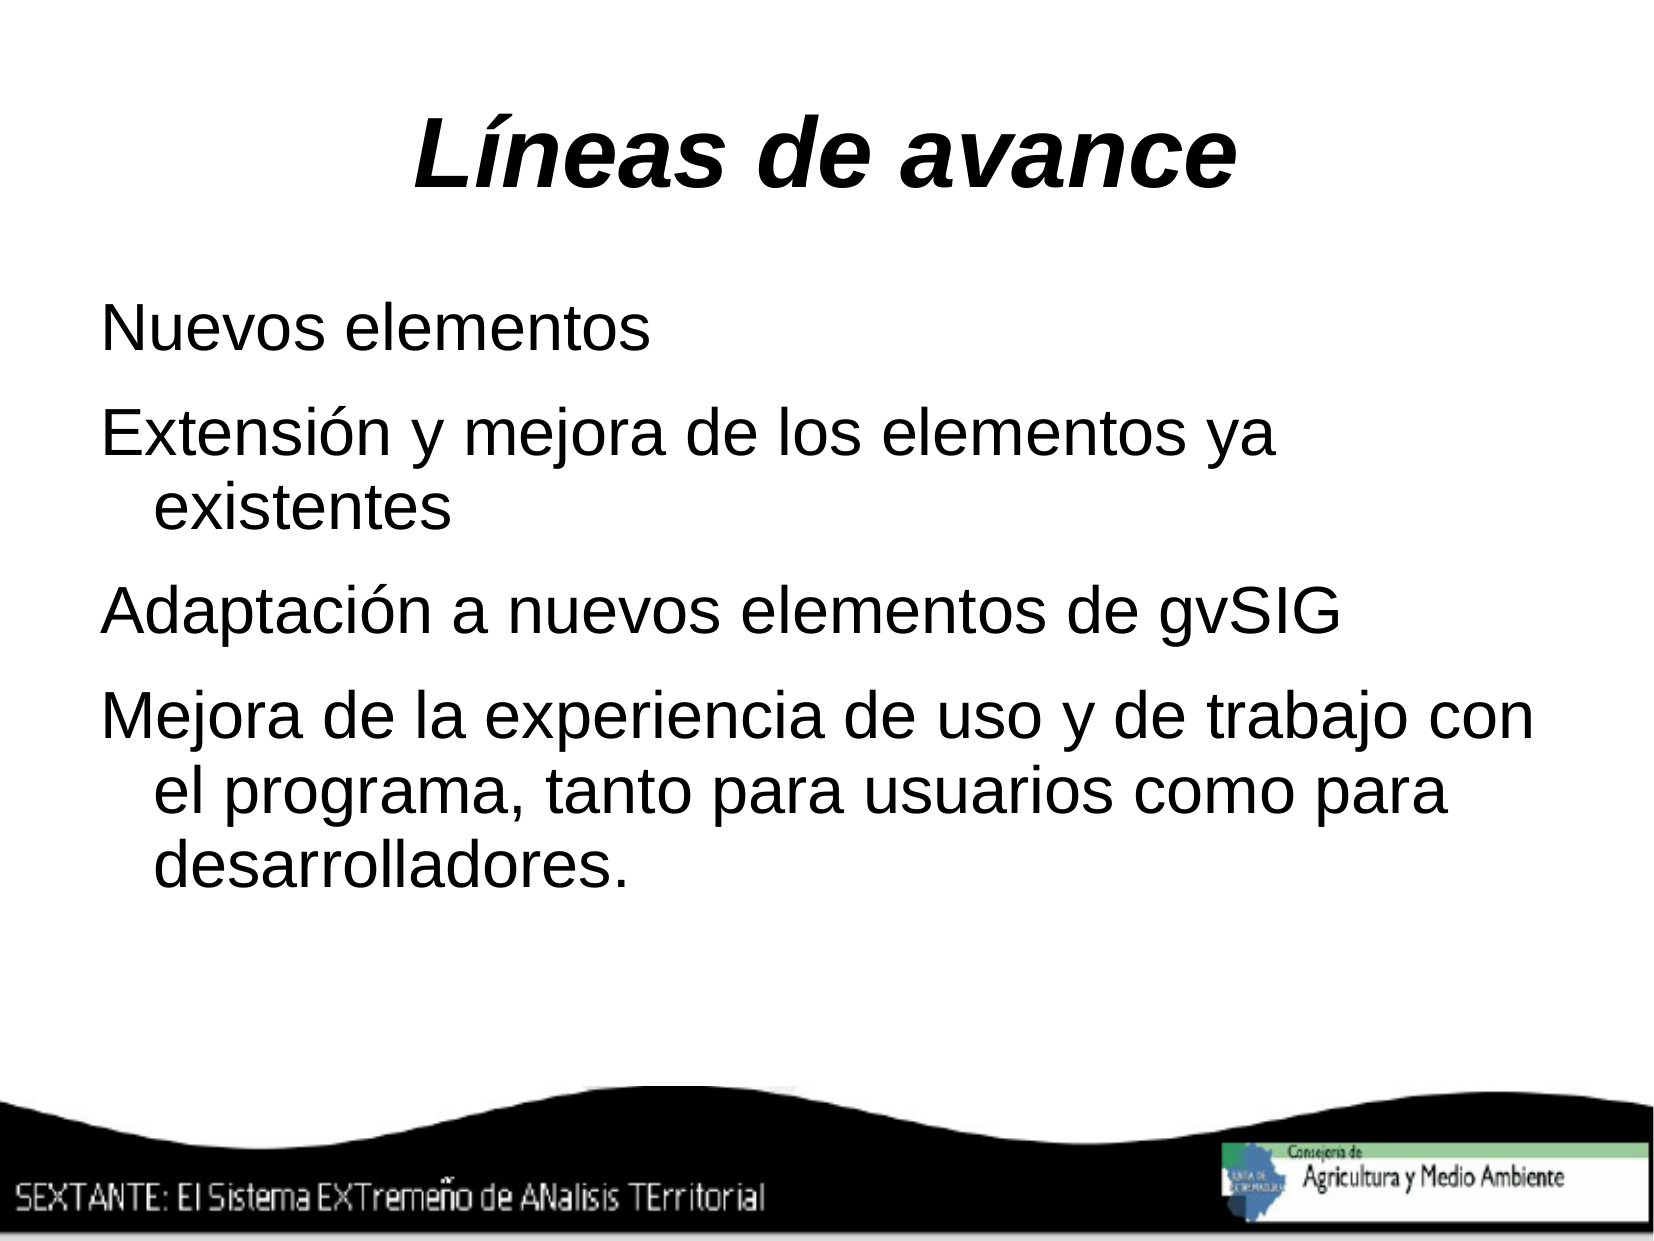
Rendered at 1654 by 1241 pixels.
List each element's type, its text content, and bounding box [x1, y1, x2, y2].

picture [0, 1086, 1654, 1241]
title Líneas de avance [82, 49, 1571, 257]
list Nuevos elementos Extensión y mejora de los elementos ya existentes Adaptación a nuevos elementos de gvSIG Mejora de la experiencia de uso y de trabajo con el programa, tanto para usuarios como para desarrolladores. [82, 290, 1571, 903]
